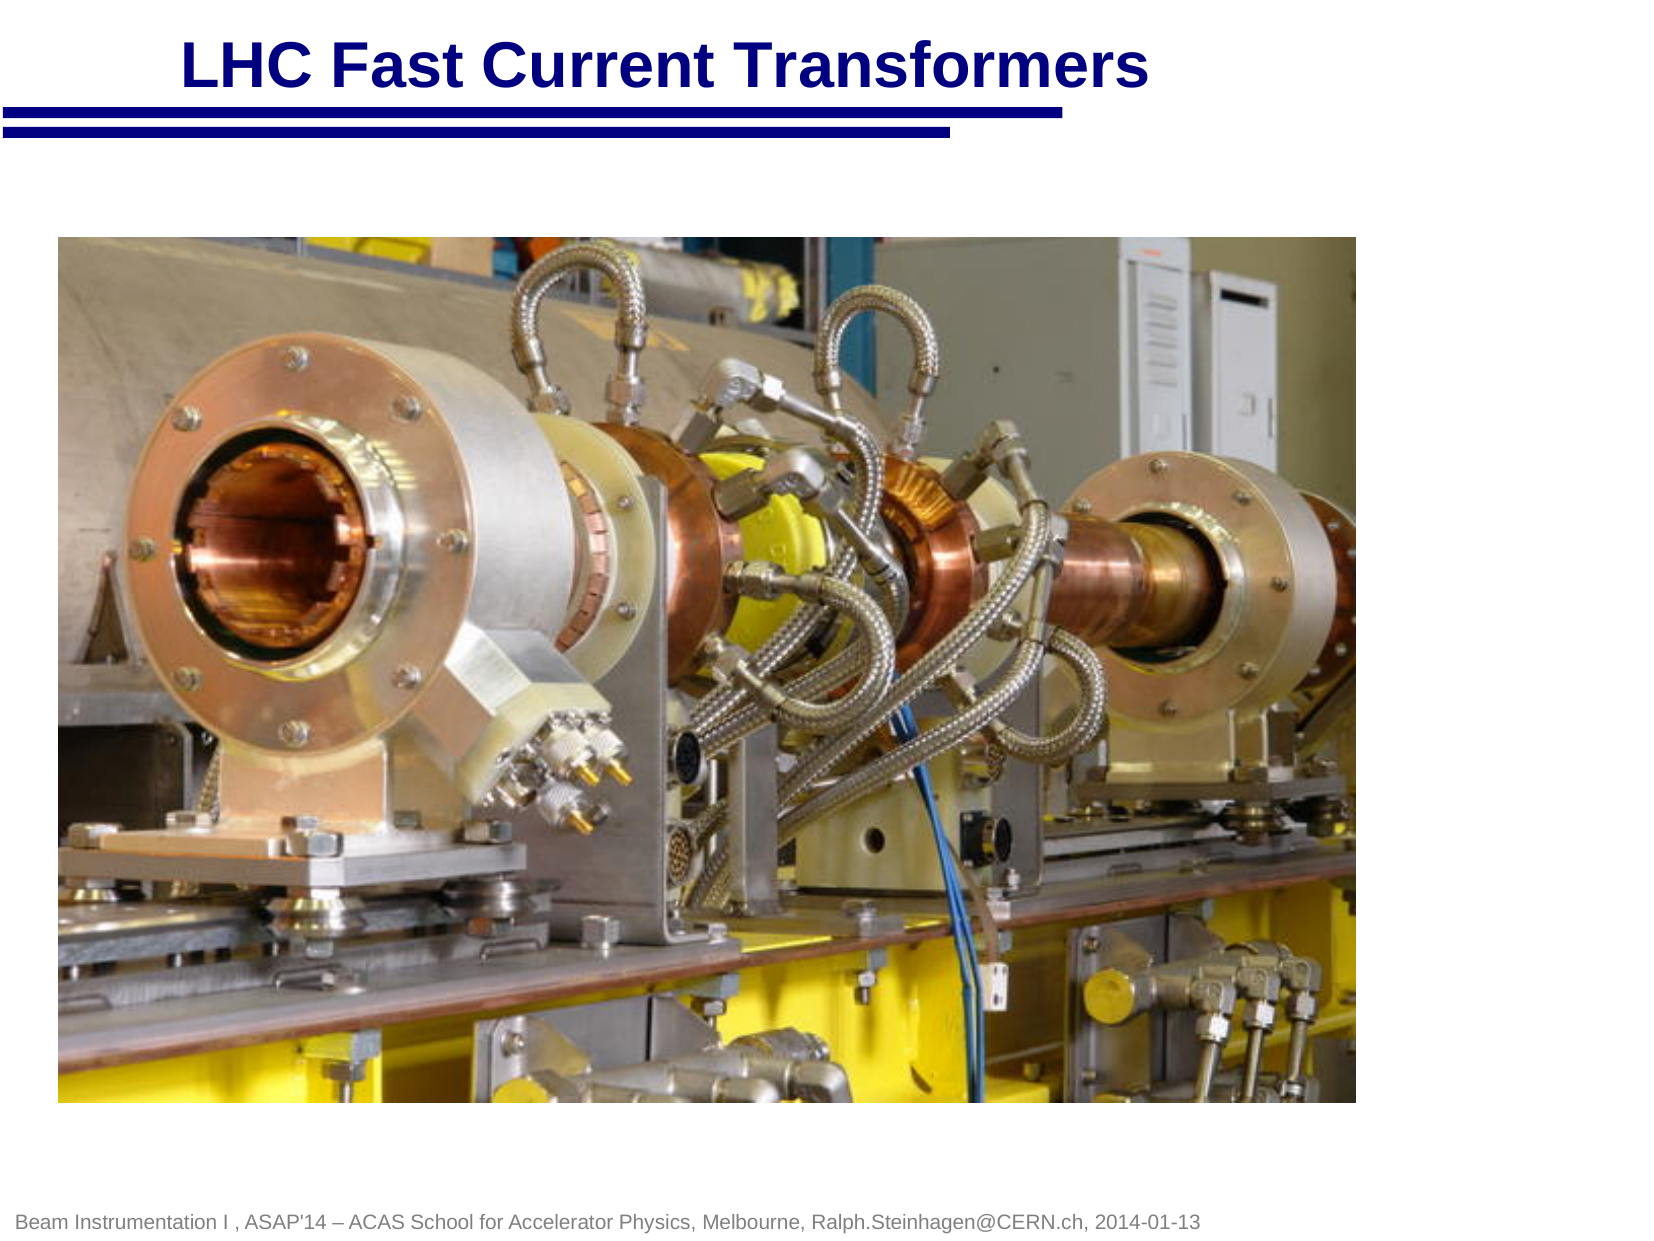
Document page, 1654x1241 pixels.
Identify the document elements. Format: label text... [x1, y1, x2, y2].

picture [58, 237, 1356, 1103]
title LHC Fast Current Transformers [165, 0, 1323, 124]
